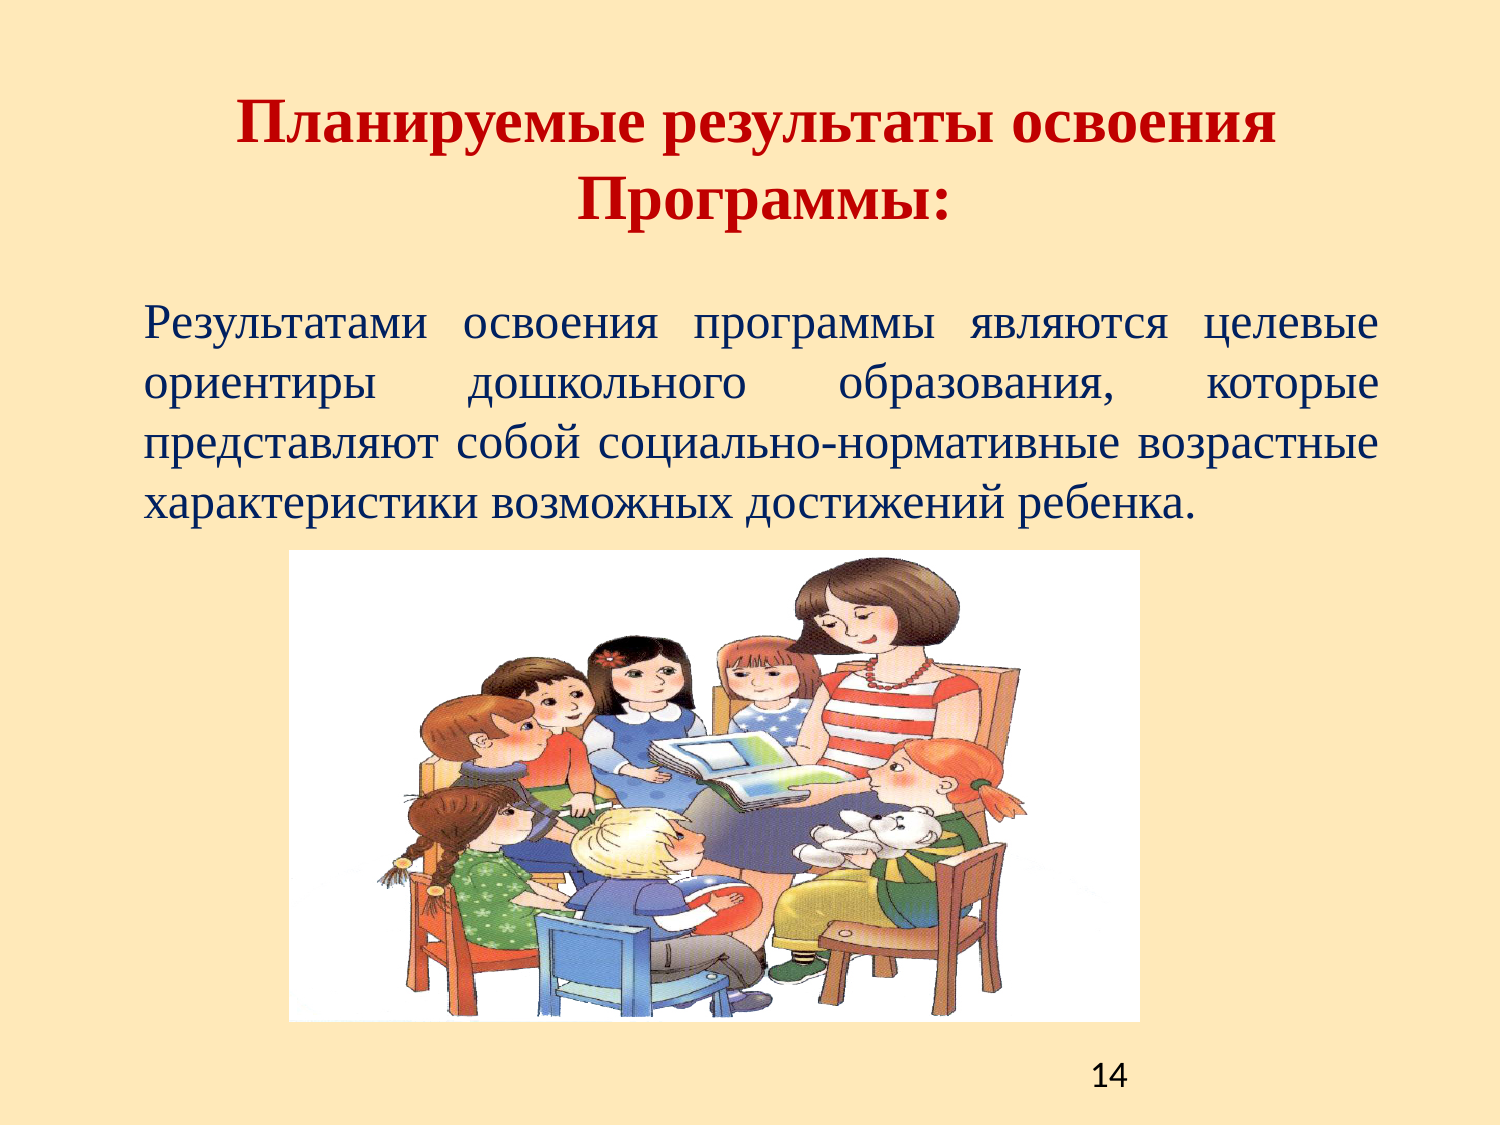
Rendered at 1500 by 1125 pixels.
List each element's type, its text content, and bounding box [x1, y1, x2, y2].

title Планируемые результаты освоения Программы: [82, 70, 1432, 248]
list [75, 262, 738, 1005]
picture [0, 0, 1500, 1125]
text_box Результатами освоения программы являются целевые ориентиры дошкольного образования, которые представляют собой социально-нормативные возрастные характеристики возможных достижений ребенка. [738, 281, 1395, 536]
slide_number <номер> [1074, 1042, 1425, 1103]
